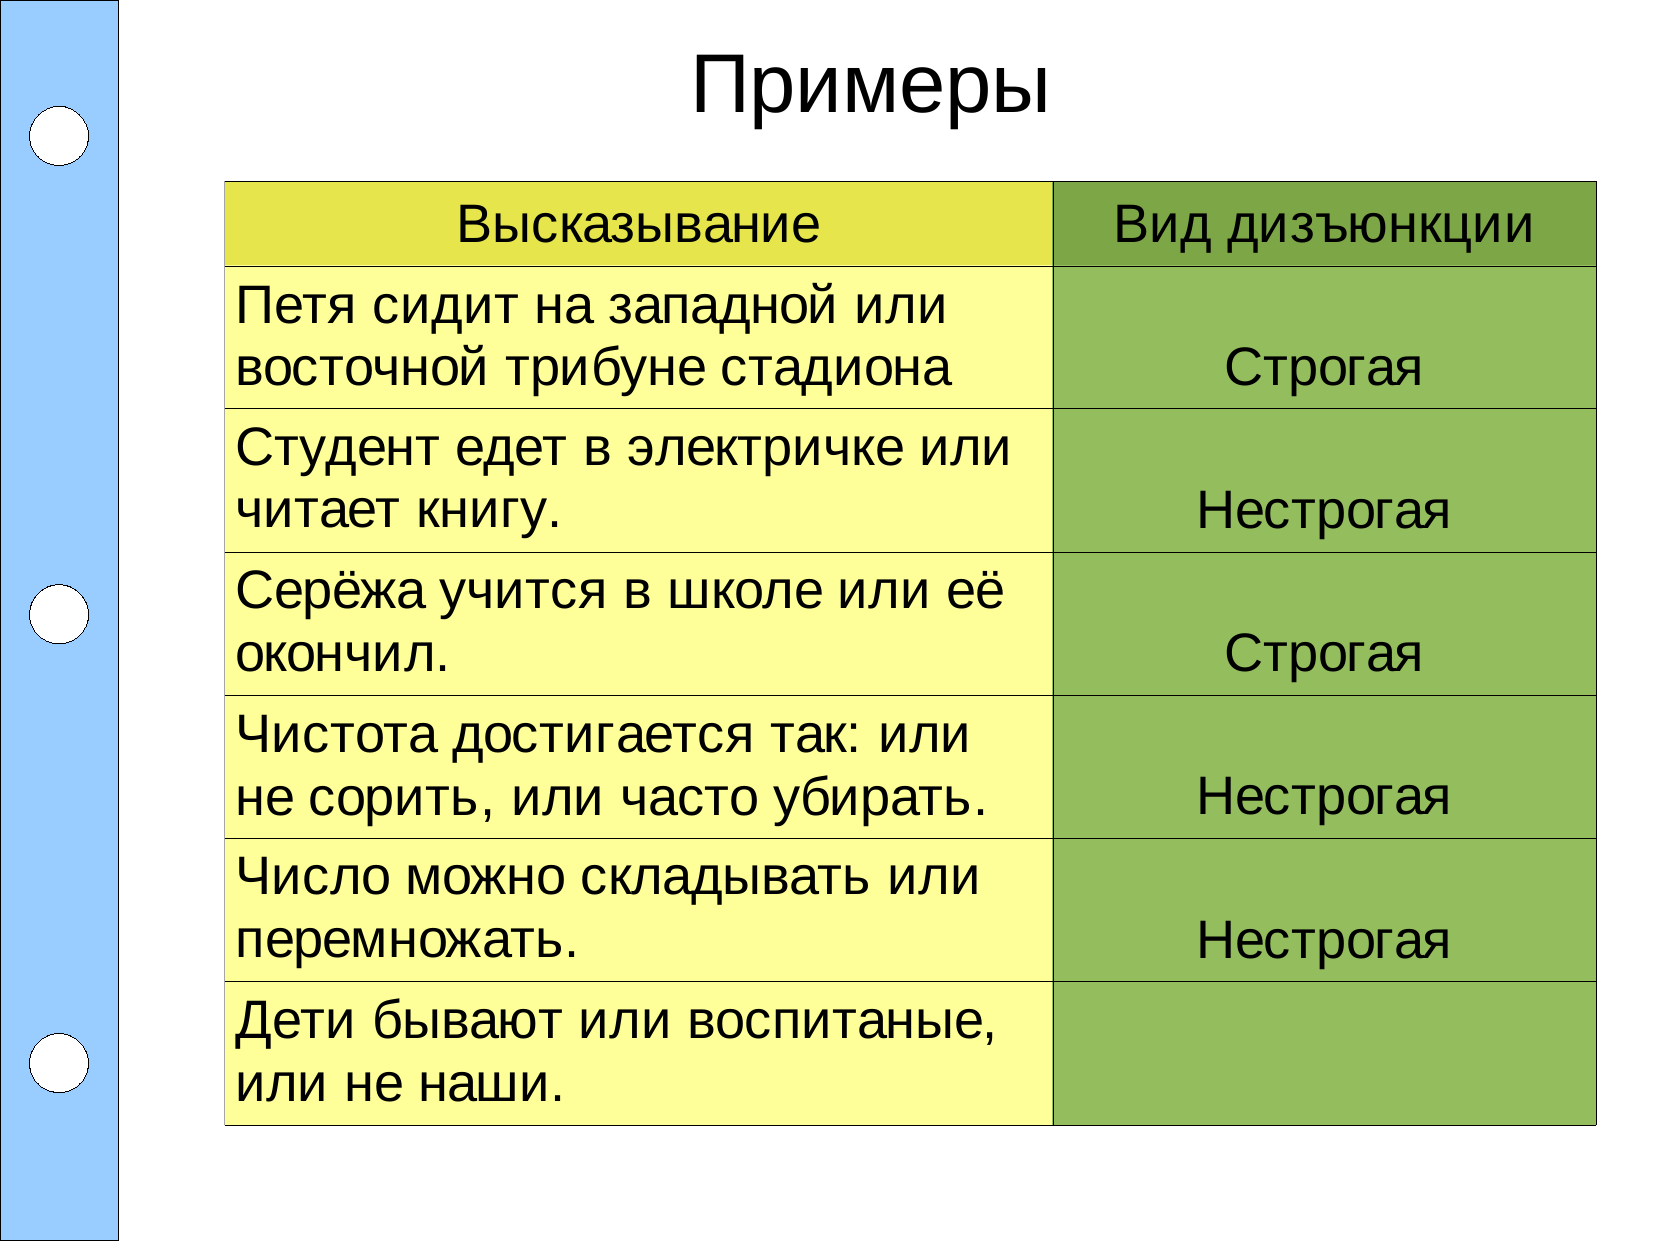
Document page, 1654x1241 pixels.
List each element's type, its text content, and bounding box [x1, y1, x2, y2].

chart [224, 181, 1600, 1154]
text_box [0, 0, 119, 1241]
text_box Примеры [236, 29, 1506, 138]
